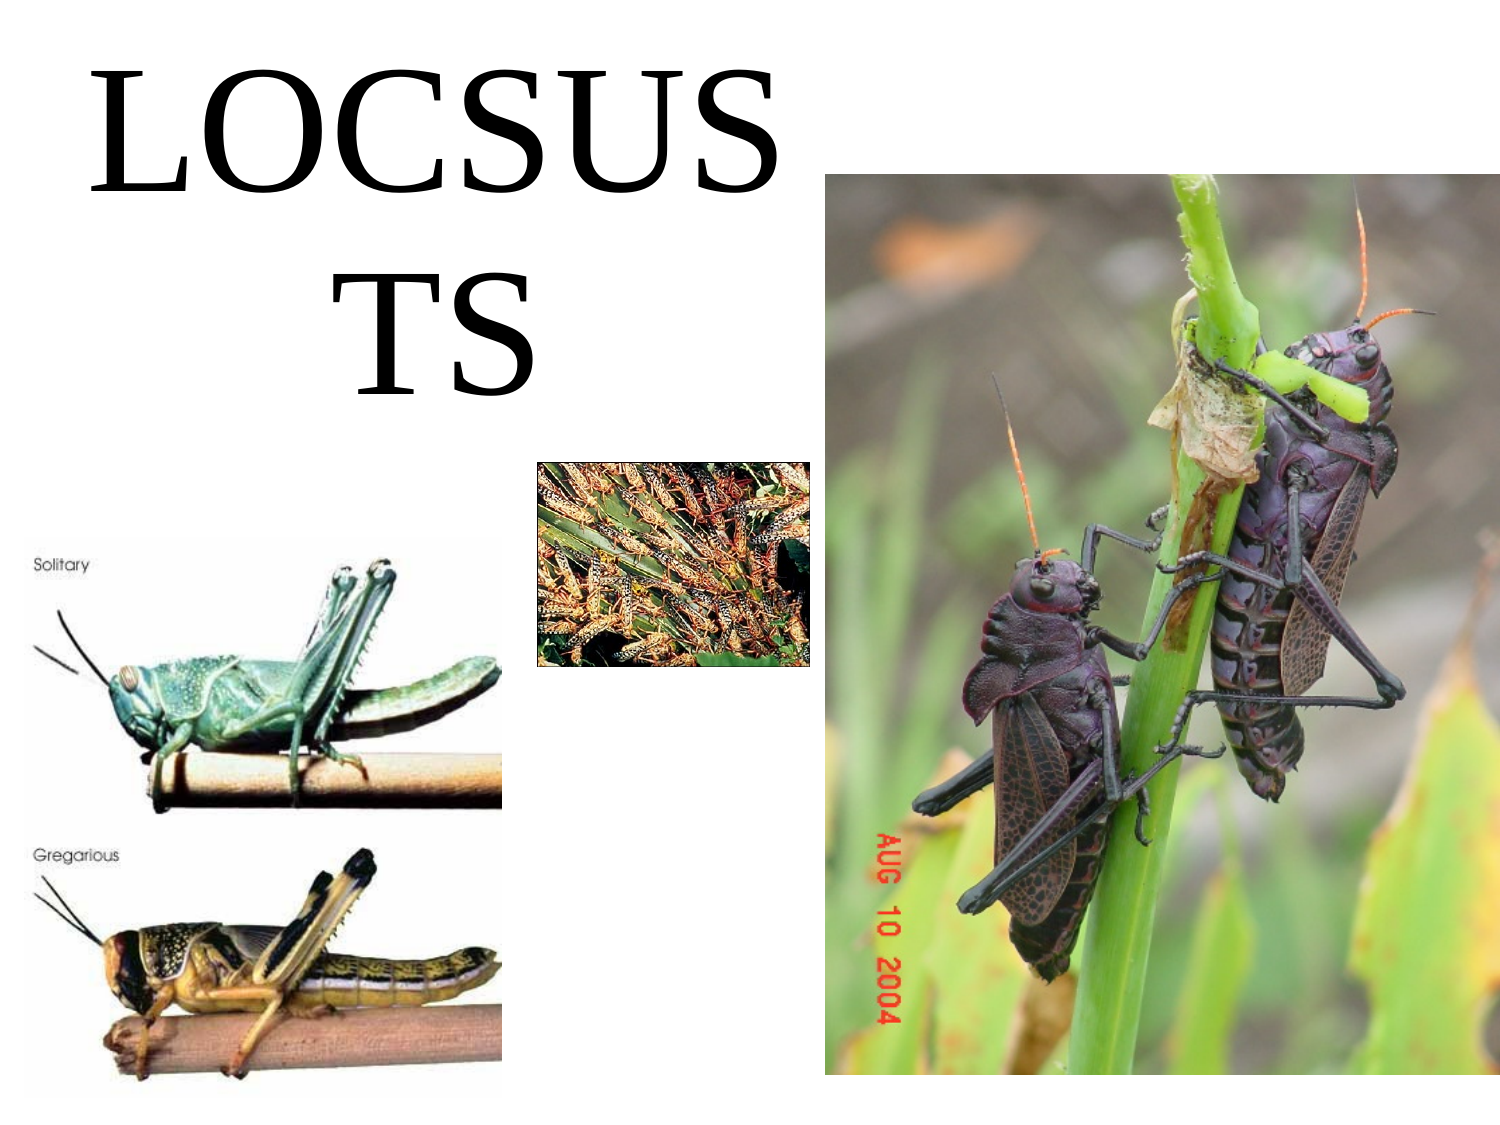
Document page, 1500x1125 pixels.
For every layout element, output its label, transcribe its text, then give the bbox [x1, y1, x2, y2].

picture [537, 462, 810, 667]
picture [24, 537, 502, 1098]
title LOCSUSTS [24, 0, 850, 463]
picture [825, 174, 1500, 1075]
